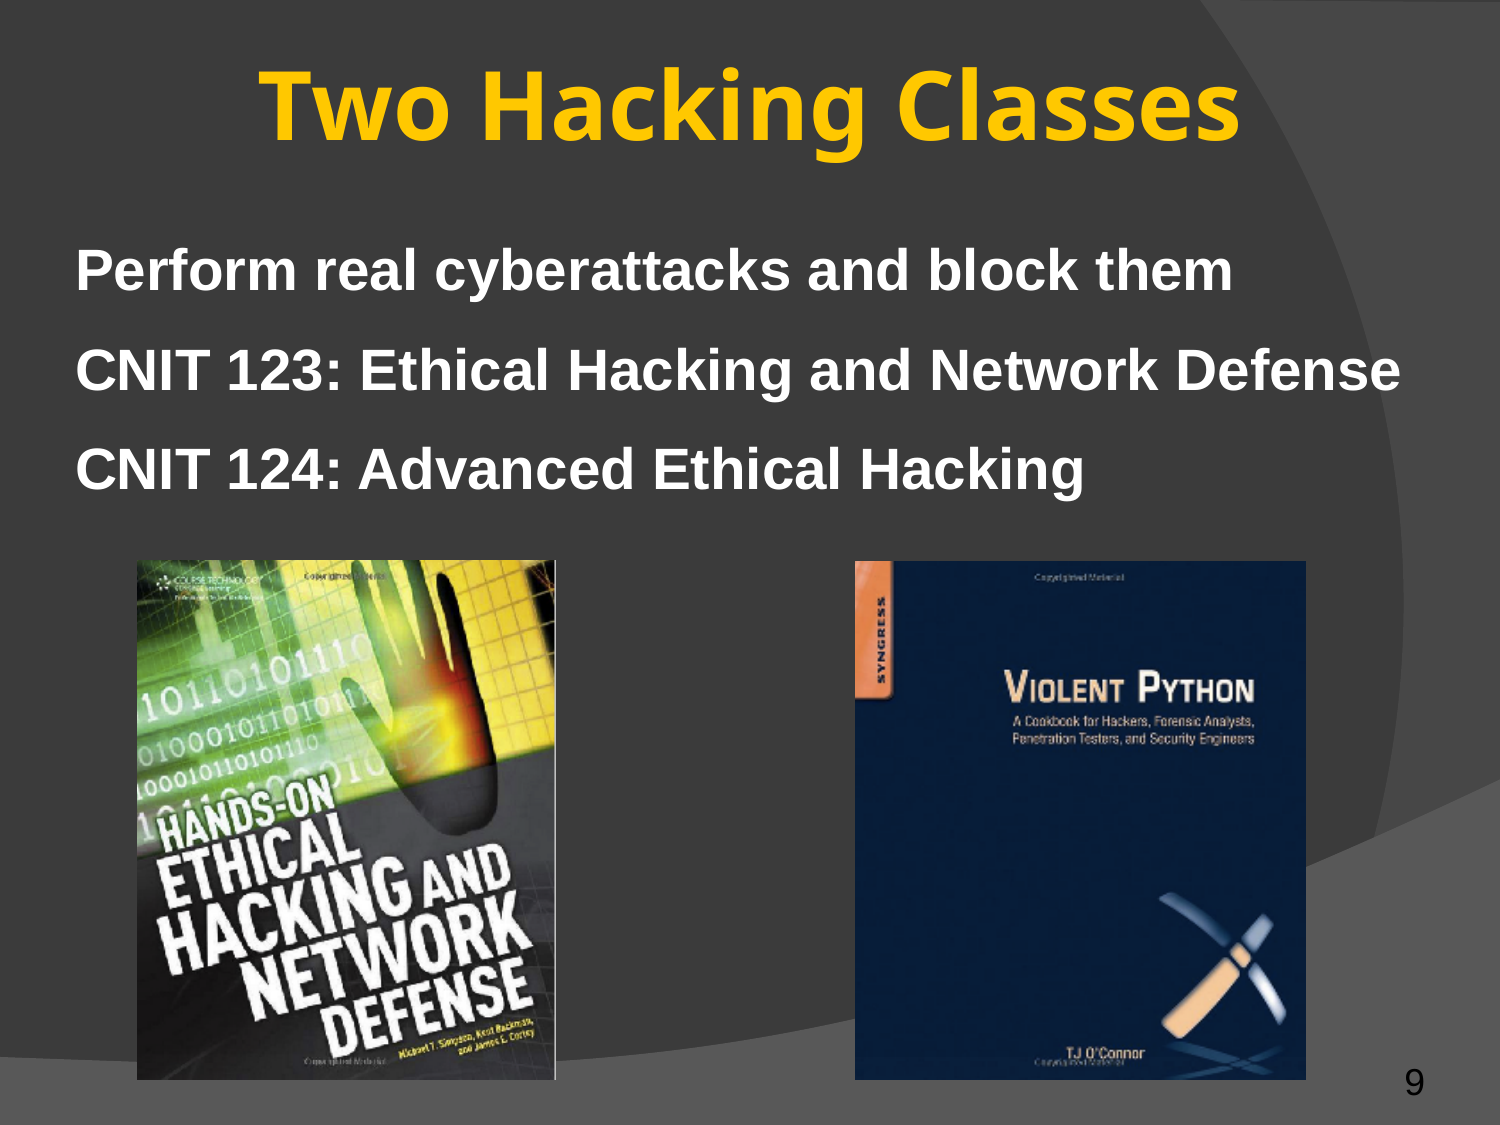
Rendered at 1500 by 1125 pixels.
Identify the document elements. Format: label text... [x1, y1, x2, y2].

list Perform real cyberattacks and block them CNIT 123: Ethical Hacking and Network Defense CNIT 124: Advanced Ethical Hacking [0, 232, 1475, 600]
picture [137, 560, 556, 1081]
title Two Hacking Classes [75, 45, 1425, 232]
picture [855, 561, 1306, 1081]
text_box 9 [1074, 1057, 1425, 1104]
